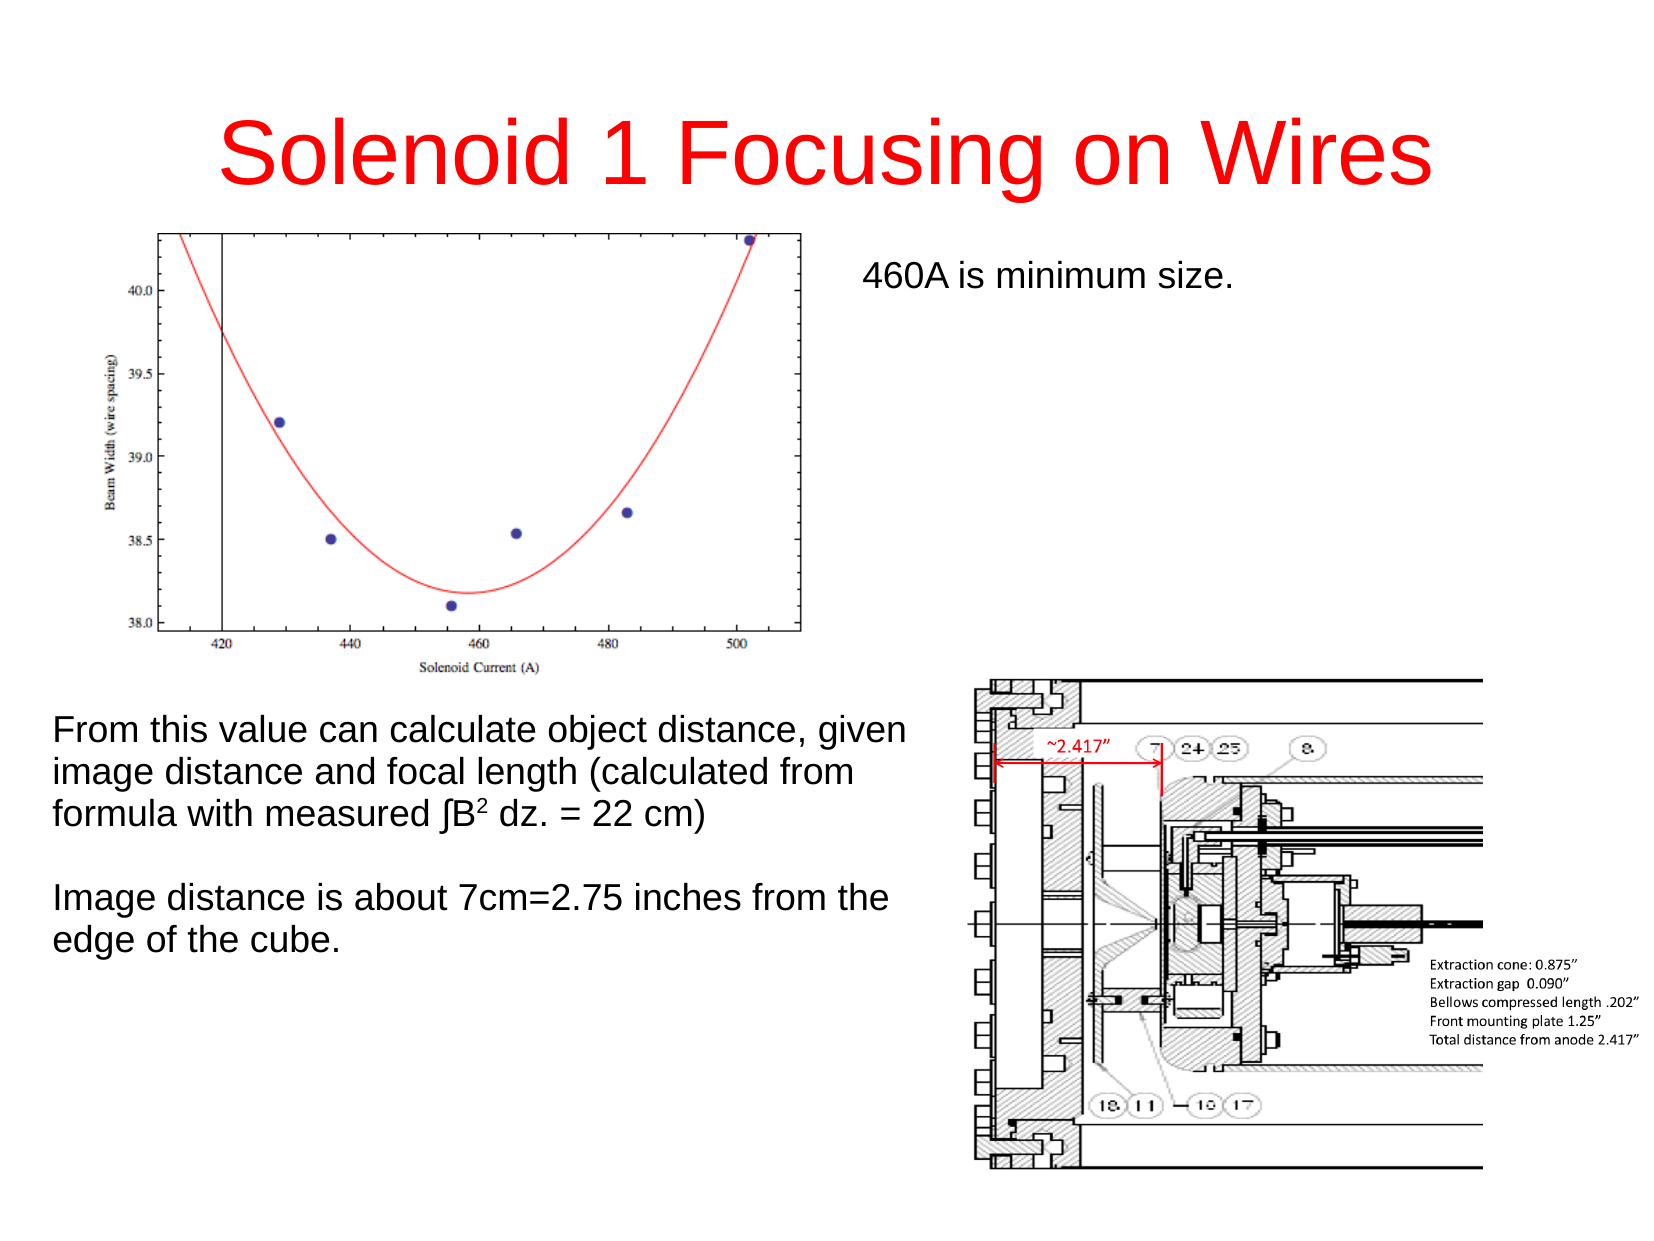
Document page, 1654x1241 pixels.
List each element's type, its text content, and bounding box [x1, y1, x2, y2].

picture [847, 622, 1650, 1225]
title Solenoid 1 Focusing on Wires [82, 49, 1571, 257]
picture [102, 233, 803, 676]
text_box From this value can calculate object distance, given image distance and focal length (calculated from formula with measured ∫B2 dz. = 22 cm) Image distance is about 7cm=2.75 inches from the edge of the cube. [37, 701, 927, 970]
text_box 460A is minimum size. [847, 247, 1351, 305]
